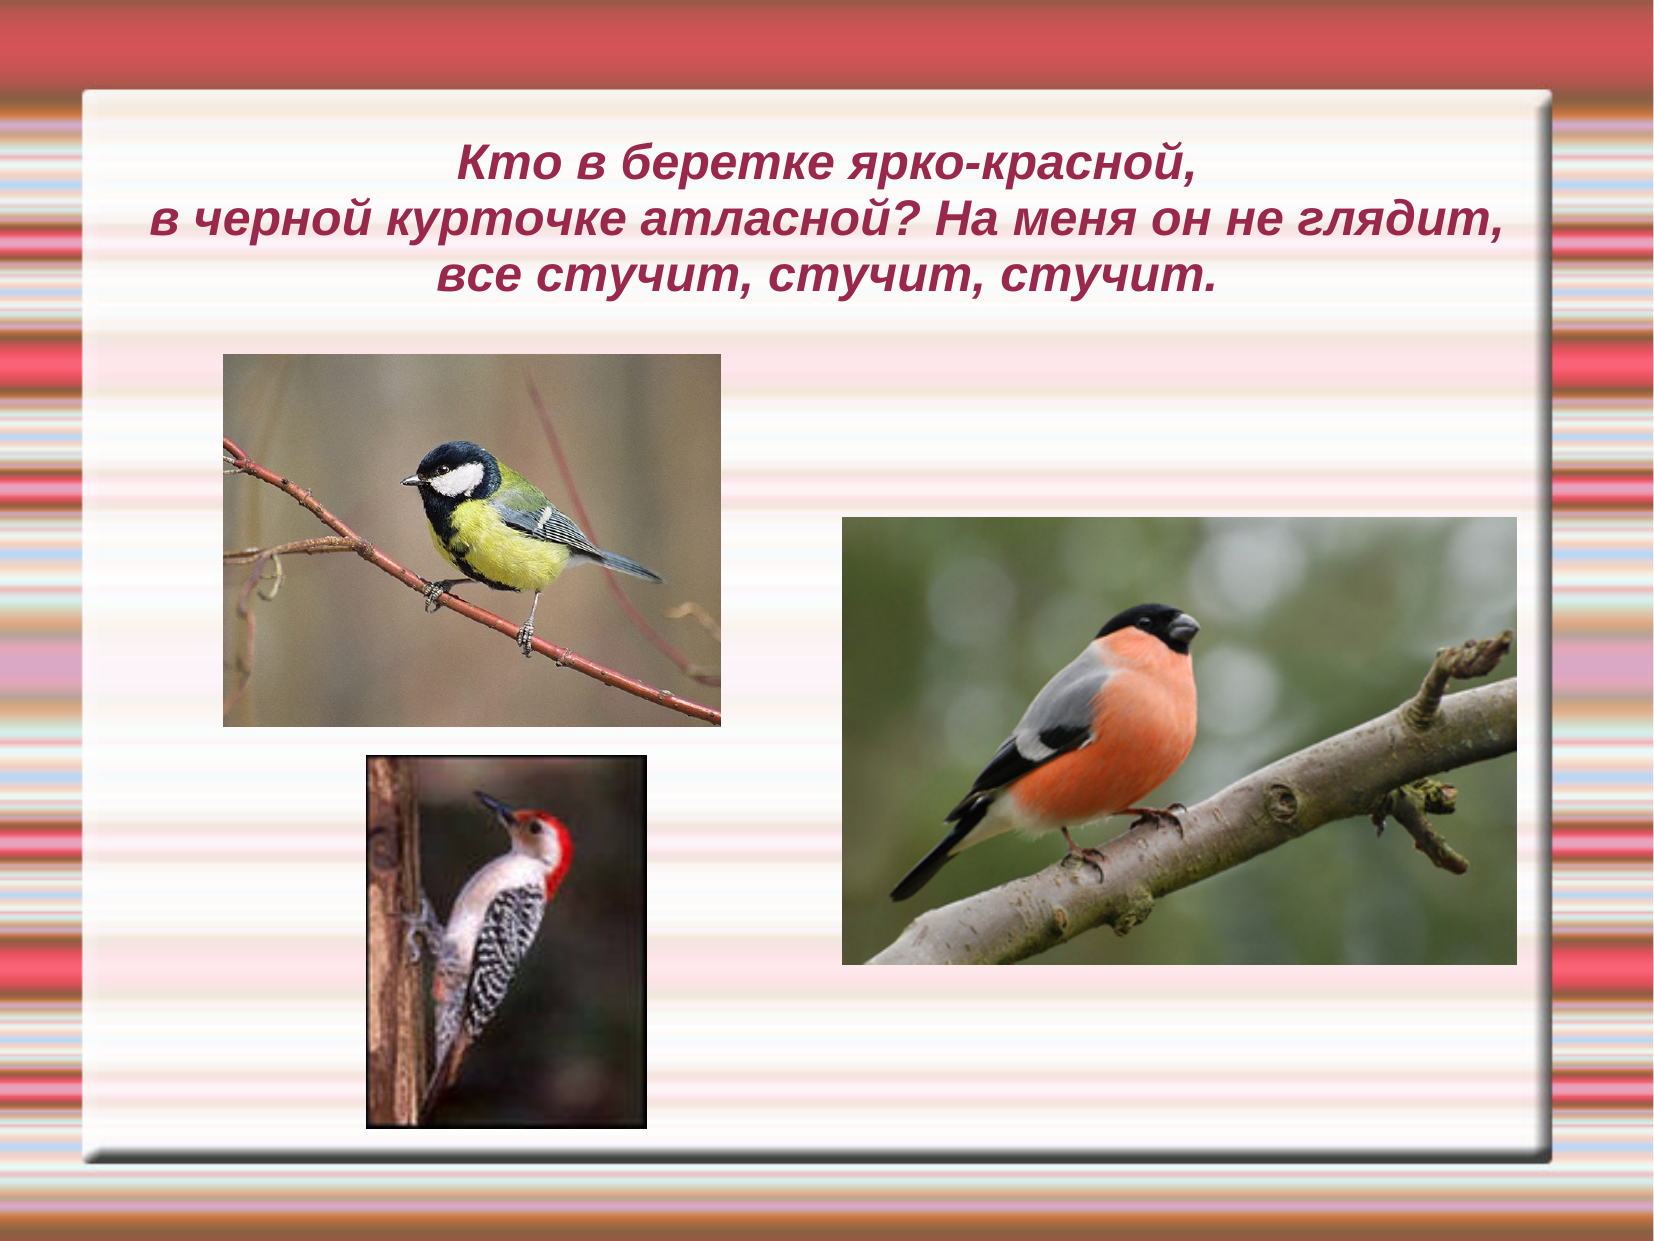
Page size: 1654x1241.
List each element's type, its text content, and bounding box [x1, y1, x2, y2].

picture [0, 0, 1654, 1241]
title Кто в беретке ярко-красной, в черной курточке атласной? На меня он не глядит, все стучит, стучит, стучит. [121, 114, 1534, 322]
